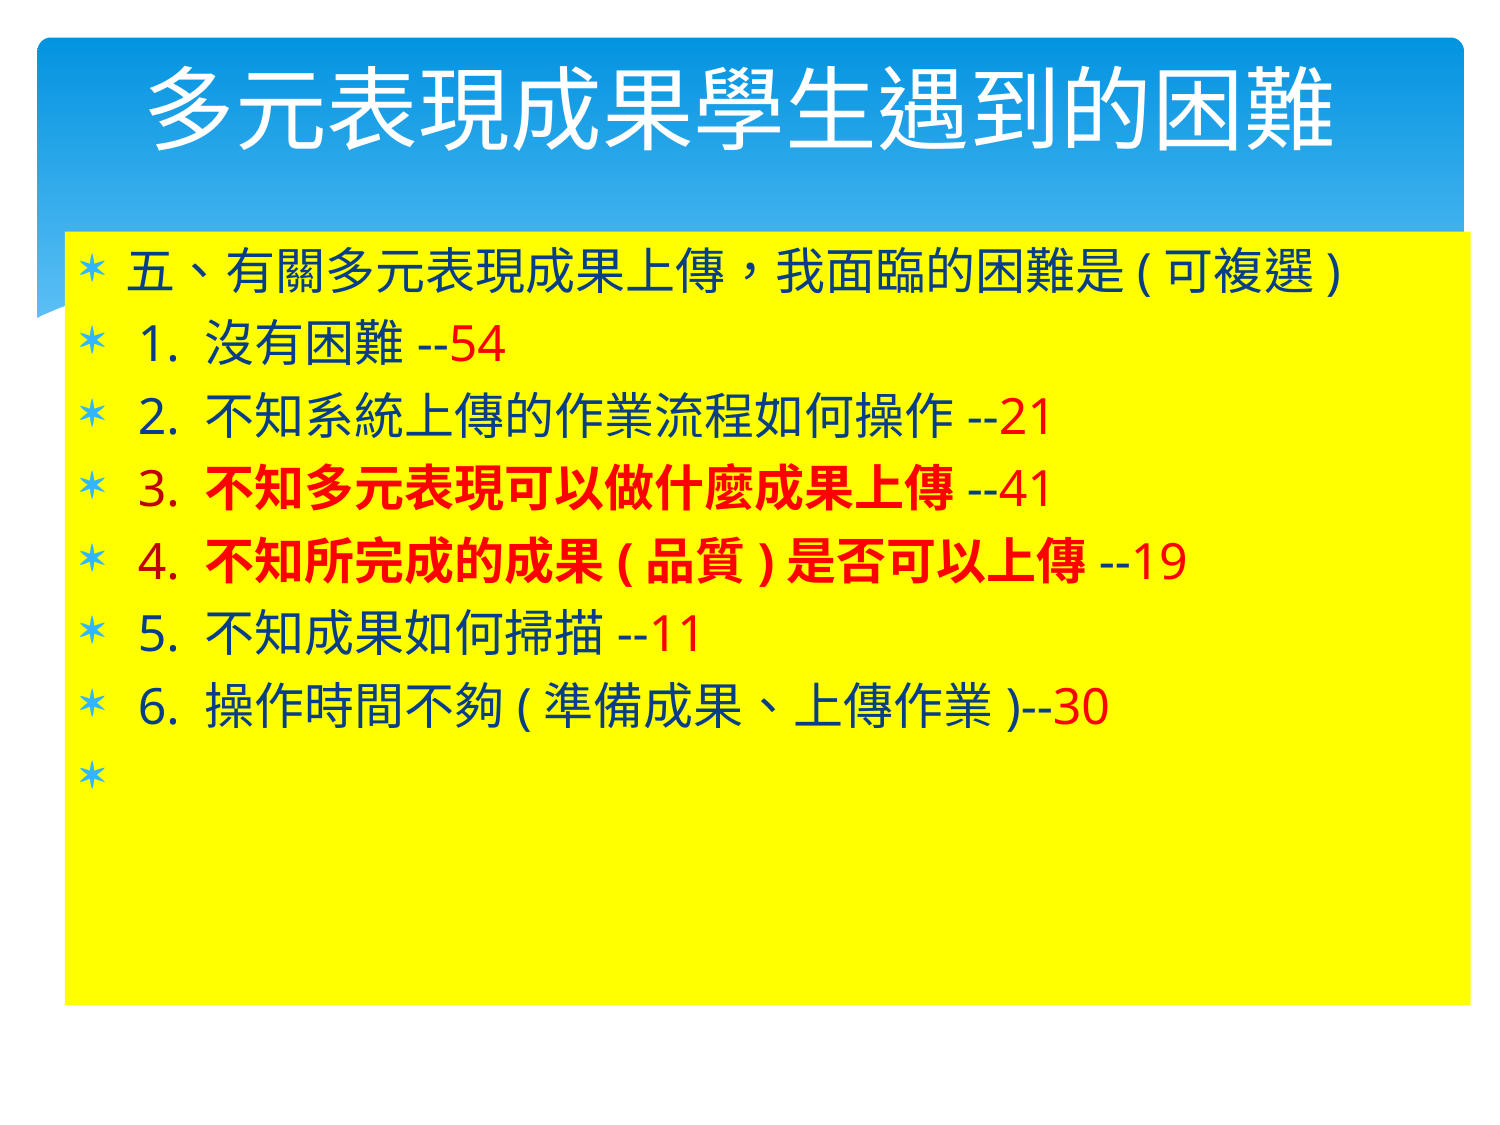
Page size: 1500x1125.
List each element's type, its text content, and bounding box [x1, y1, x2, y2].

list 五、有關多元表現成果上傳，我面臨的困難是(可複選) 1. 沒有困難--54 2. 不知系統上傳的作業流程如何操作--21 3. 不知多元表現可以做什麼成果上傳--41 4. 不知所完成的成果(品質)是否可以上傳--19 5. 不知成果如何掃描--11 6. 操作時間不夠(準備成果、上傳作業)--30 [64, 231, 1471, 1005]
title 多元表現成果學生遇到的困難 [64, 42, 1415, 172]
